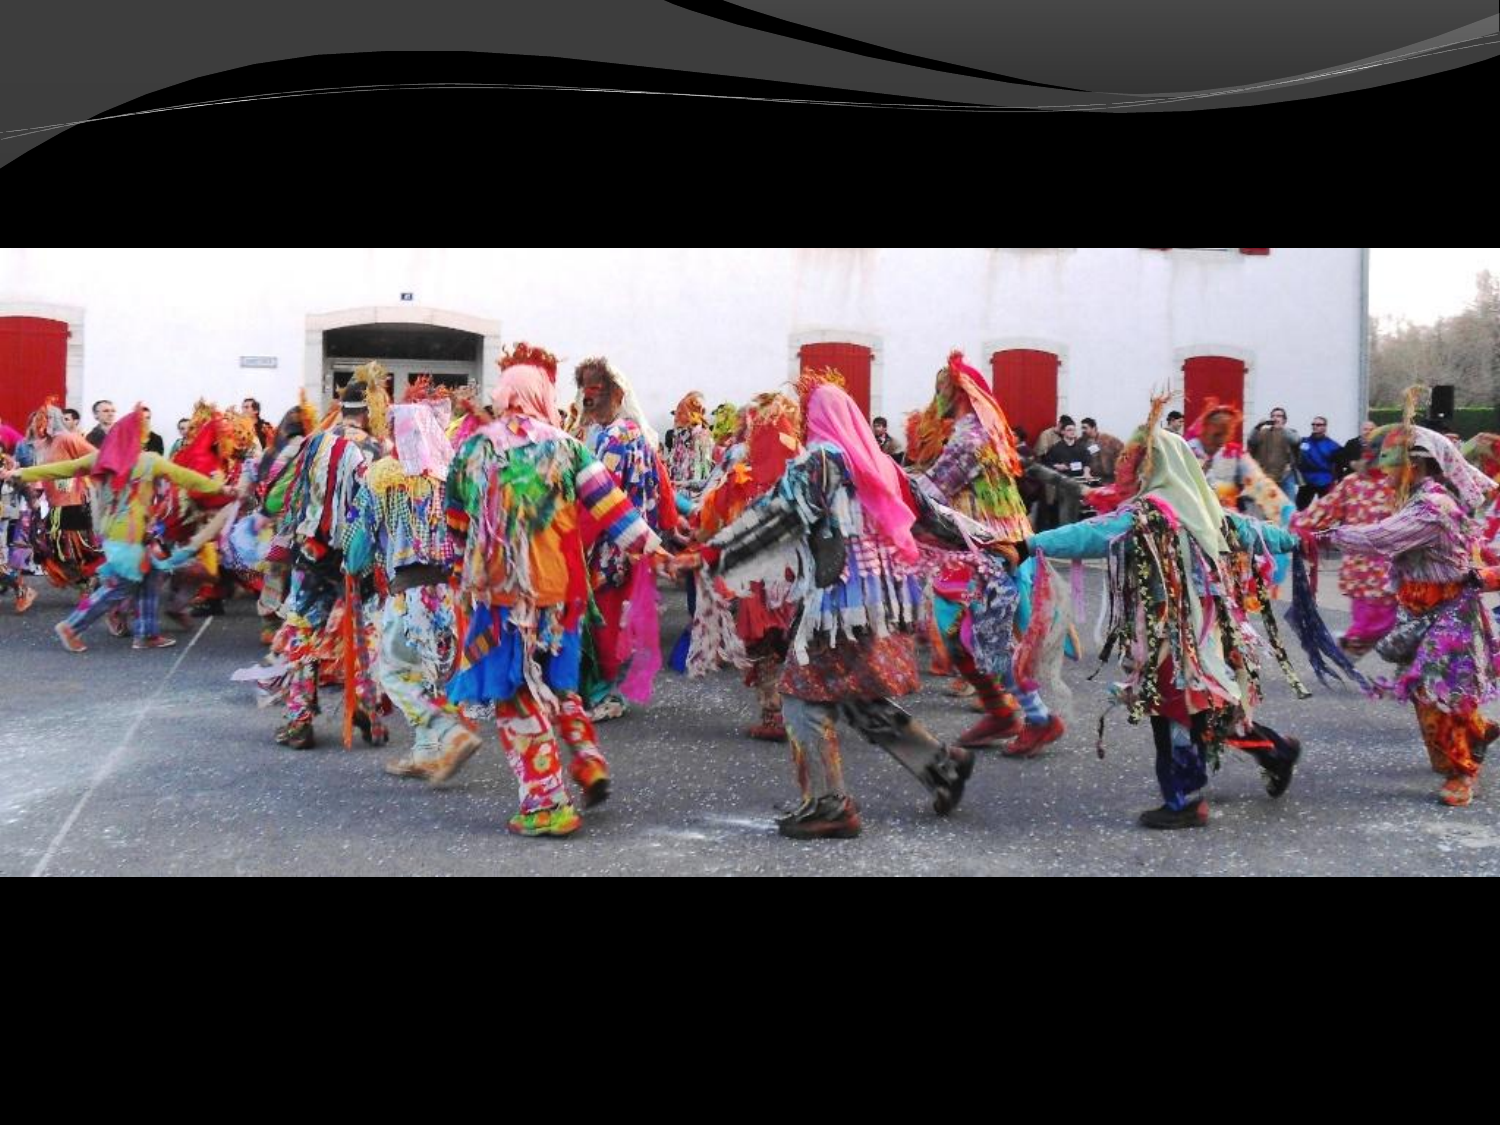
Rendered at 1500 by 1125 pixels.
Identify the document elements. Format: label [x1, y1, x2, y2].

picture [0, 33, 1500, 140]
picture [0, 248, 1500, 877]
